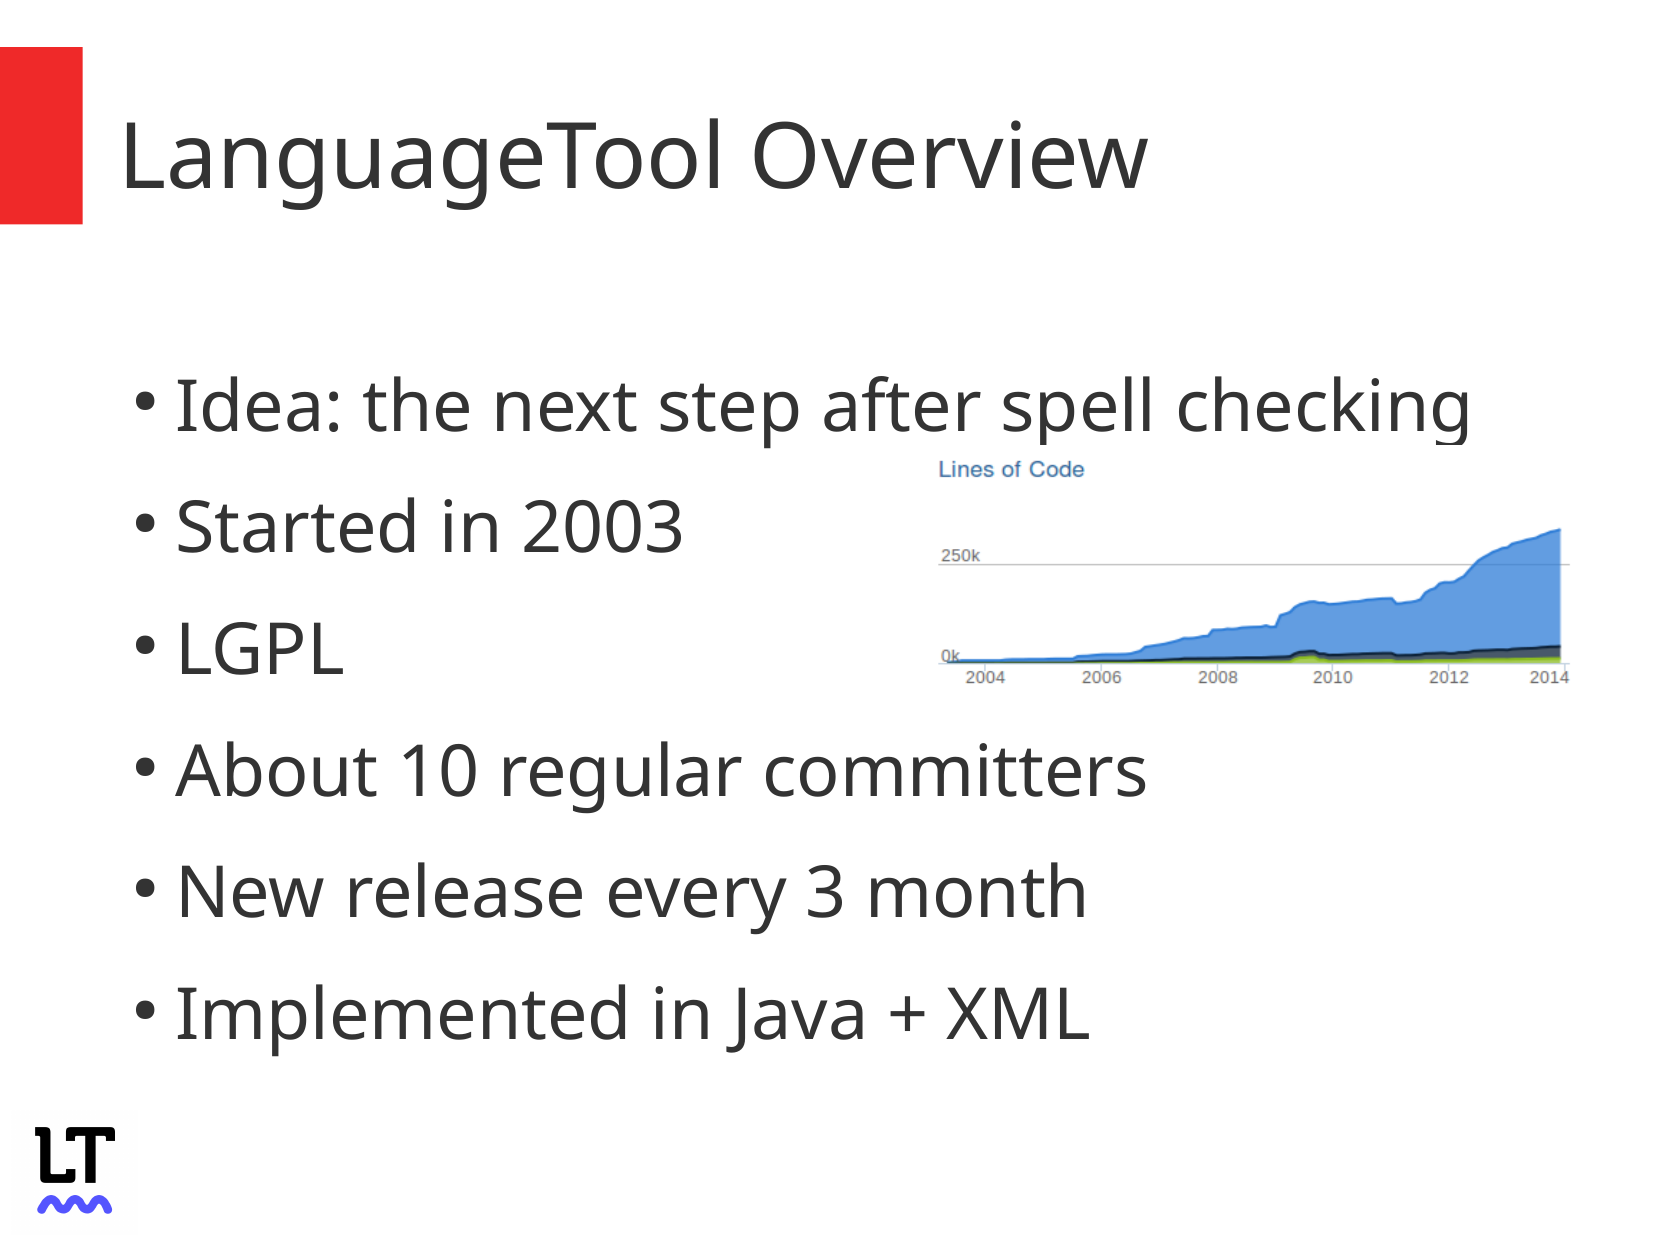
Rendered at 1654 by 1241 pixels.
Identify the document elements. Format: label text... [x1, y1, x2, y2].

picture [927, 445, 1583, 694]
list Idea: the next step after spell checking Started in 2003 LGPL About 10 regular committers New release every 3 month Implemented in Java + XML [118, 354, 1536, 1074]
title LanguageTool Overview [118, 49, 1571, 257]
picture [11, 1110, 138, 1235]
